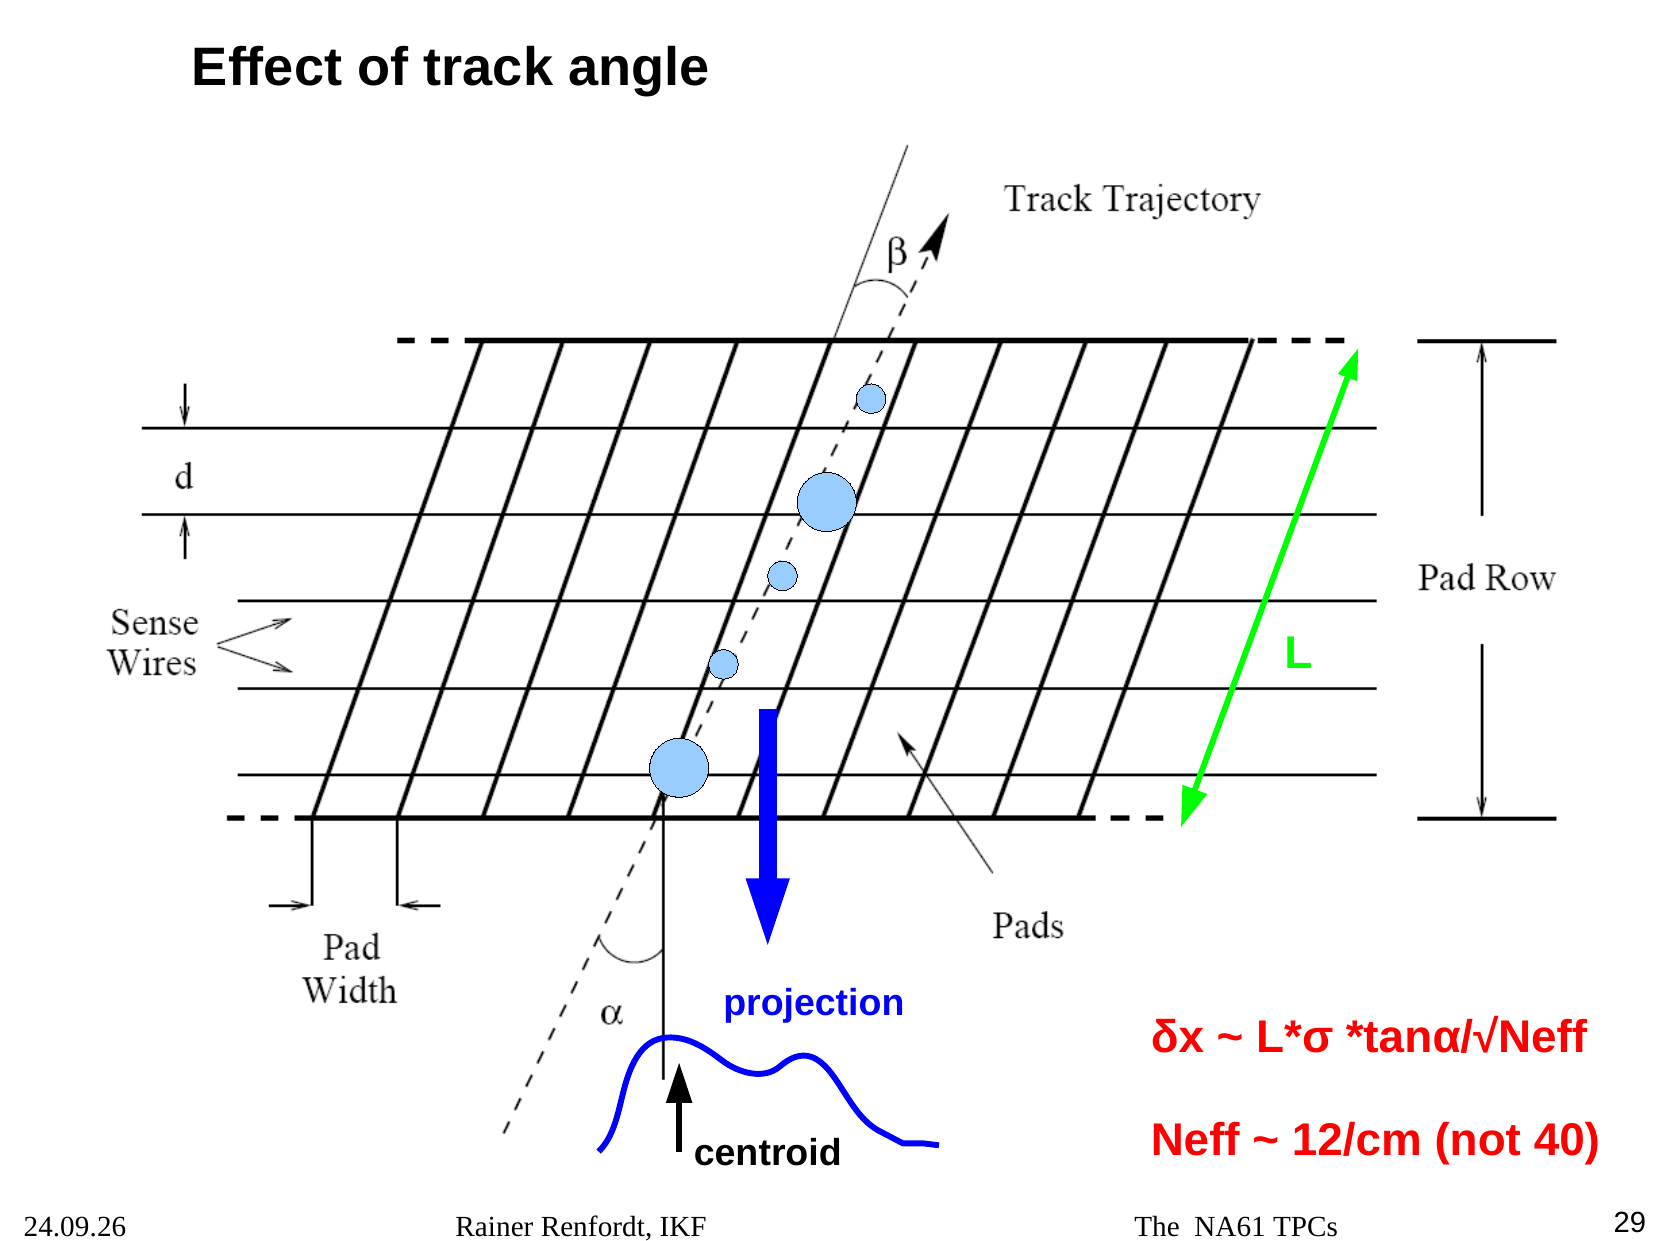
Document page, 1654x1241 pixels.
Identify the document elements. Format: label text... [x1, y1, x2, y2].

text_box [767, 561, 798, 591]
text_box [797, 472, 857, 532]
picture [613, 1041, 884, 1138]
text_box δx ~ L*σ *tanα/√Neff Neff ~ 12/cm (not 40) [1135, 1003, 1616, 1176]
text_box [649, 738, 709, 798]
text_box projection [708, 974, 920, 1033]
text_box L [1269, 620, 1328, 688]
text_box [856, 383, 886, 414]
text_box Effect of track angle [177, 29, 726, 107]
picture [88, 141, 1562, 1138]
text_box [708, 649, 739, 680]
text_box centroid [679, 1124, 857, 1183]
